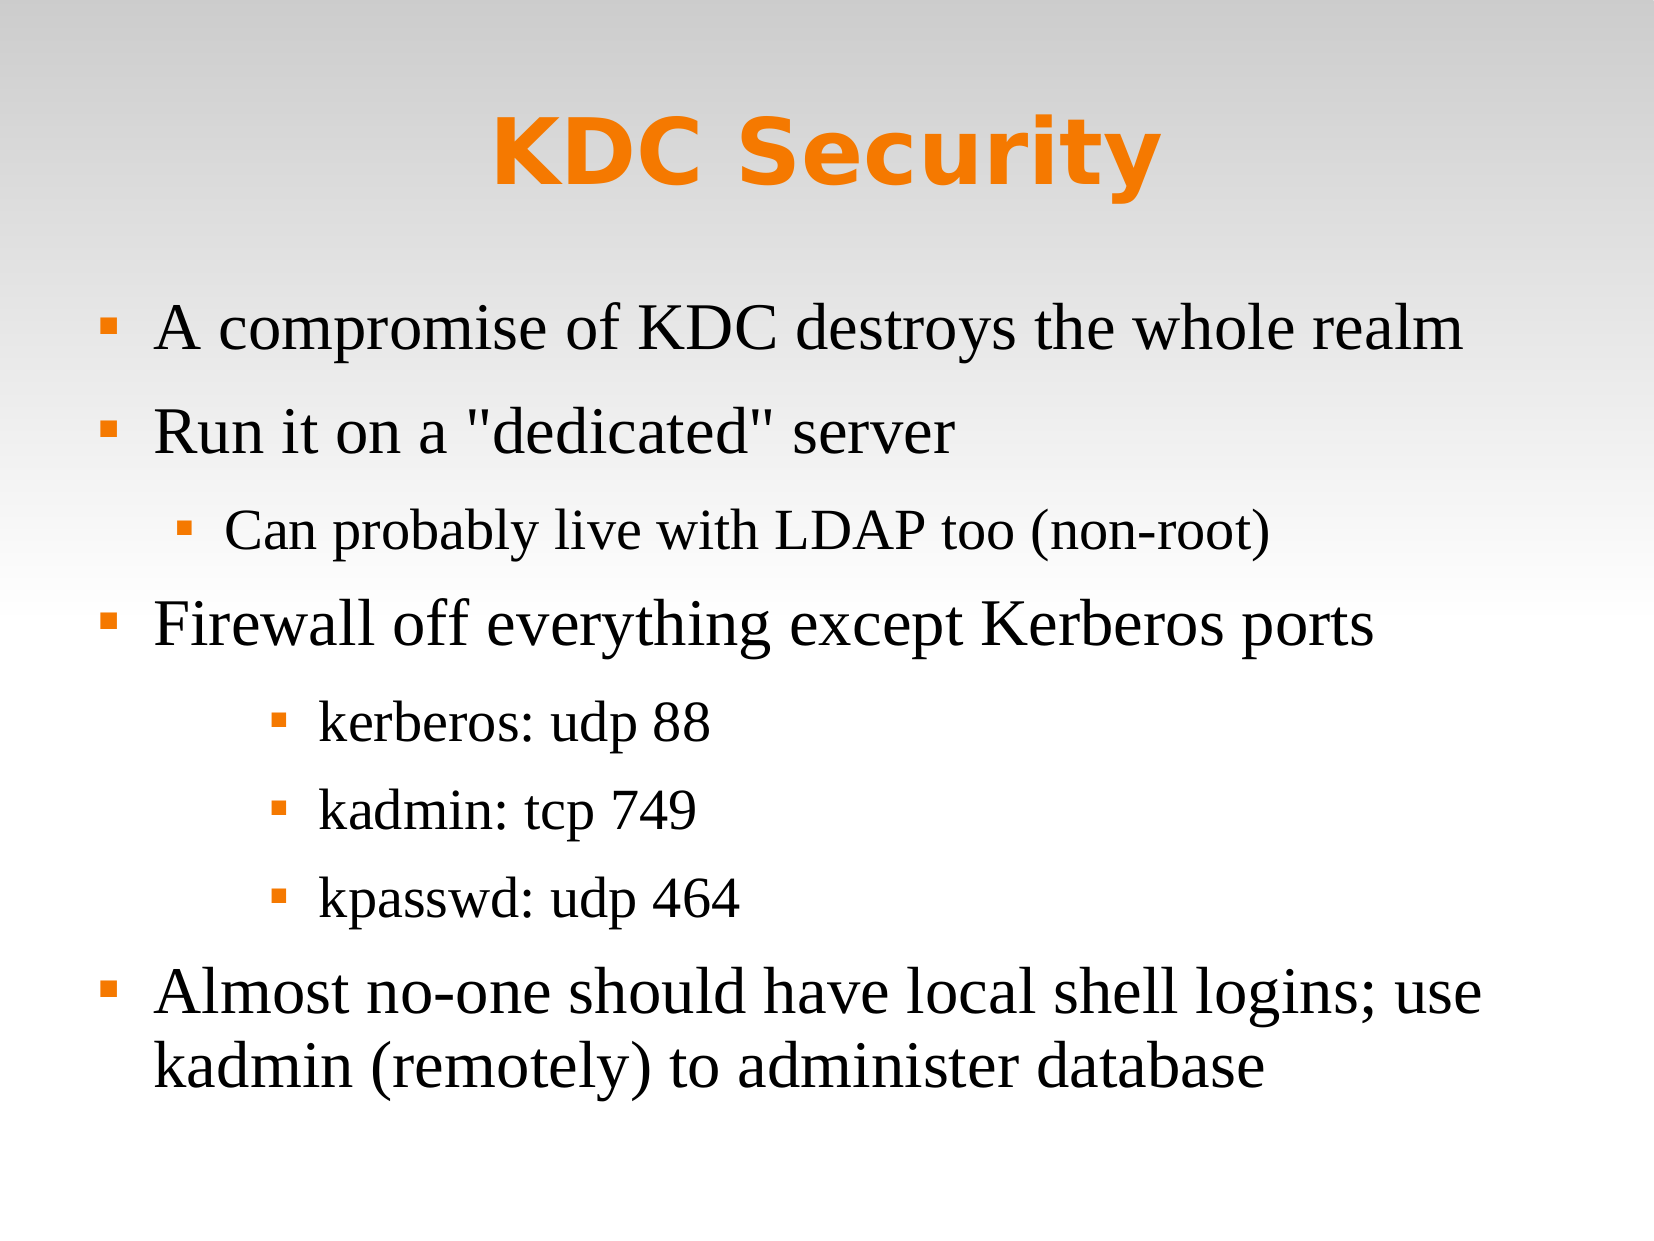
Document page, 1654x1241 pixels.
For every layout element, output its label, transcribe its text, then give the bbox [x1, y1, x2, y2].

title KDC Security [82, 49, 1571, 257]
list A compromise of KDC destroys the whole realm Run it on a "dedicated" server Can probably live with LDAP too (non-root) Firewall off everything except Kerberos ports kerberos: udp 88 kadmin: tcp 749 kpasswd: udp 464 Almost no-one should have local shell logins; use kadmin (remotely) to administer database [82, 290, 1571, 1160]
